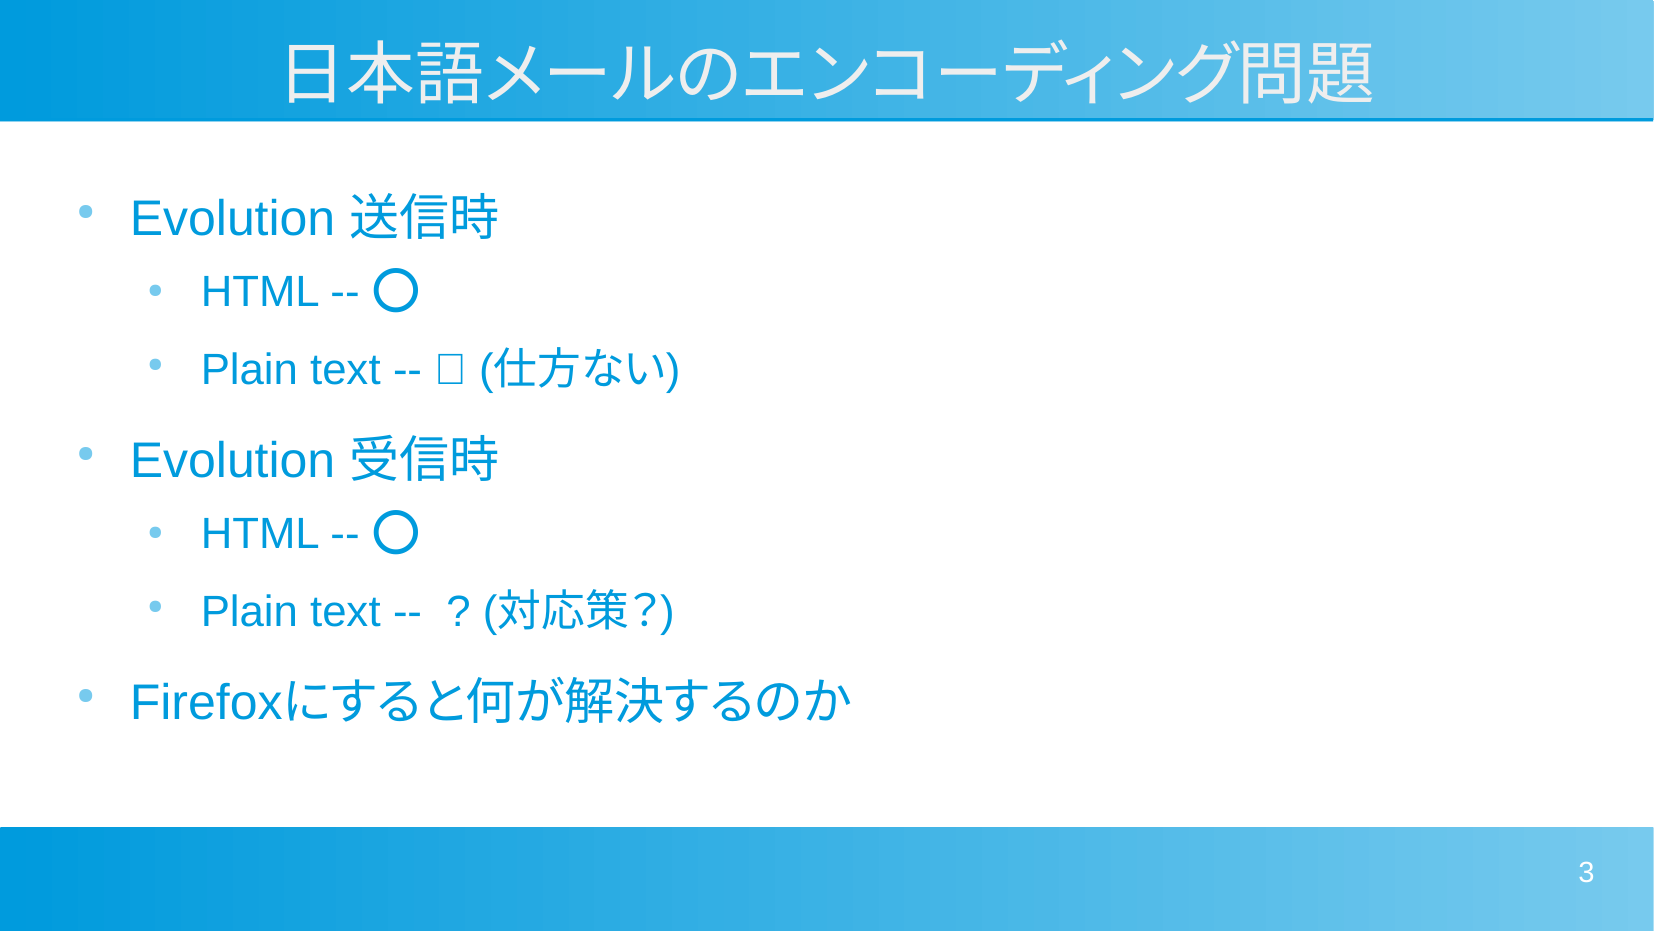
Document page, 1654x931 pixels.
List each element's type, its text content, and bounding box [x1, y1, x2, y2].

title 日本語メールのエンコーディング問題 [59, 18, 1595, 119]
list Evolution 送信時 HTML -- ⭕ Plain text -- ❌ (仕方ない) Evolution 受信時 HTML -- ⭕ Plain text -- ? (対応策？) Firefoxにすると何が解決するのか [59, 177, 1595, 768]
